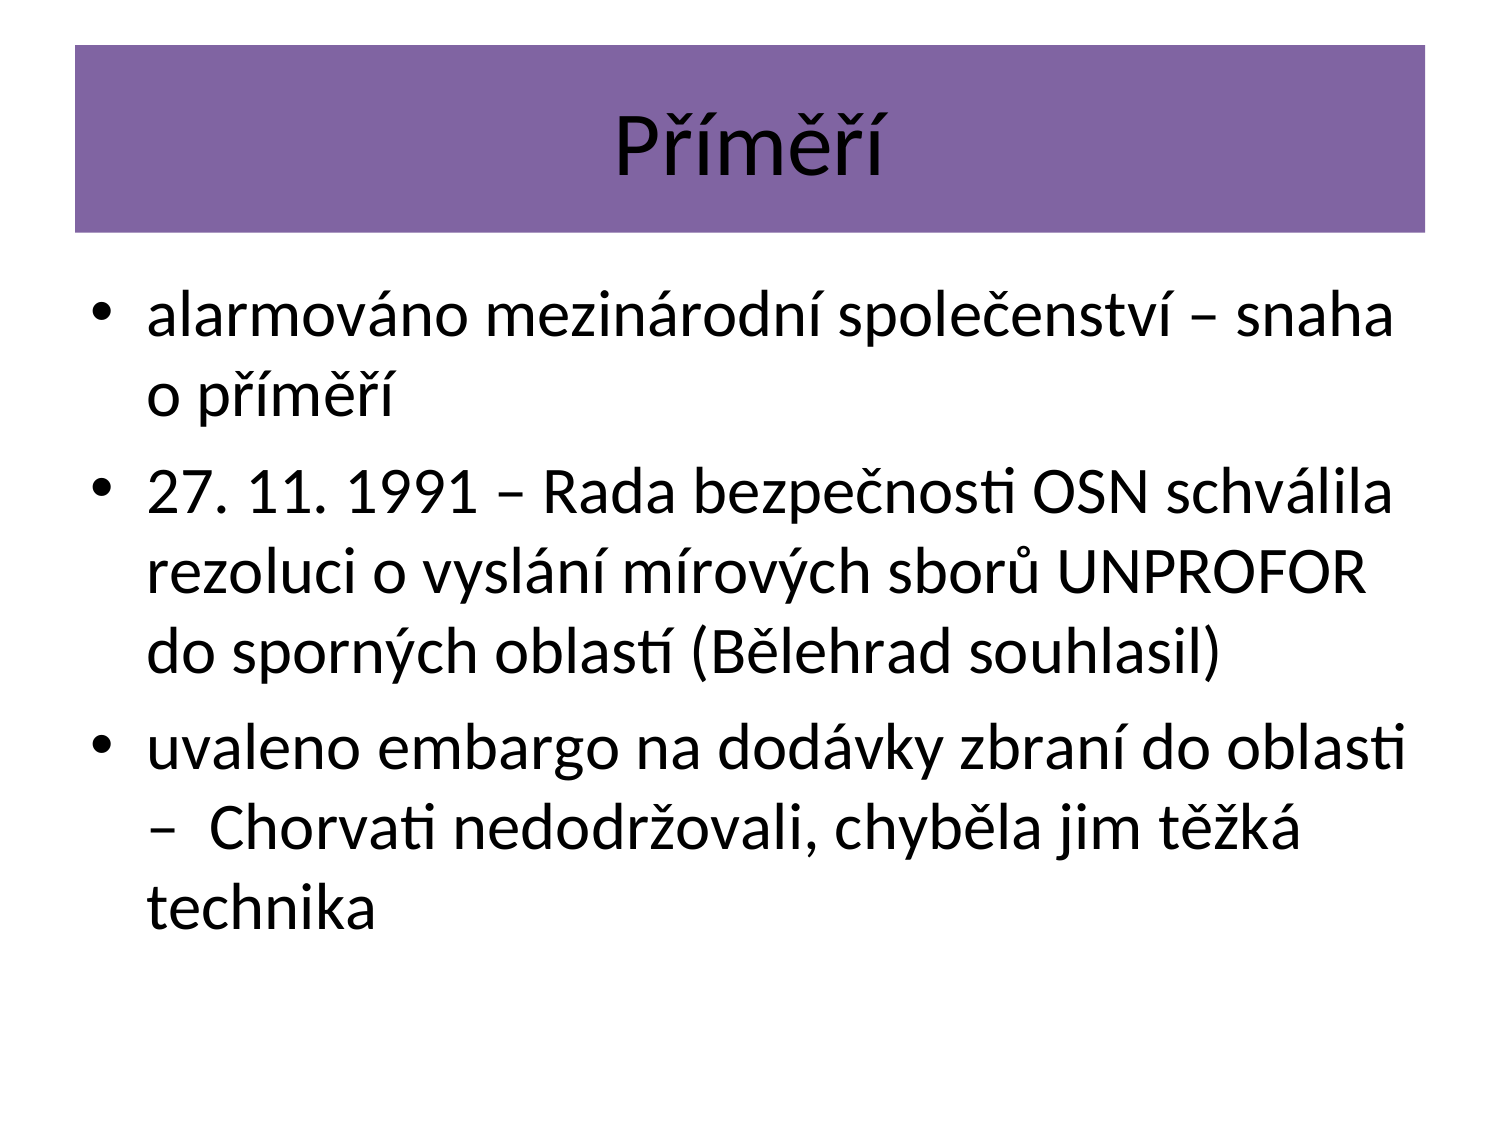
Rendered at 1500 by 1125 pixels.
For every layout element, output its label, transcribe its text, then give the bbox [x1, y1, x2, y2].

list alarmováno mezinárodní společenství – snaha o příměří 27. 11. 1991 – Rada bezpečnosti OSN schválila rezoluci o vyslání mírových sborů UNPROFOR do sporných oblastí (Bělehrad souhlasil) uvaleno embargo na dodávky zbraní do oblasti – Chorvati nedodržovali, chyběla jim těžká technika [75, 262, 1426, 1048]
title Příměří [75, 45, 1426, 233]
